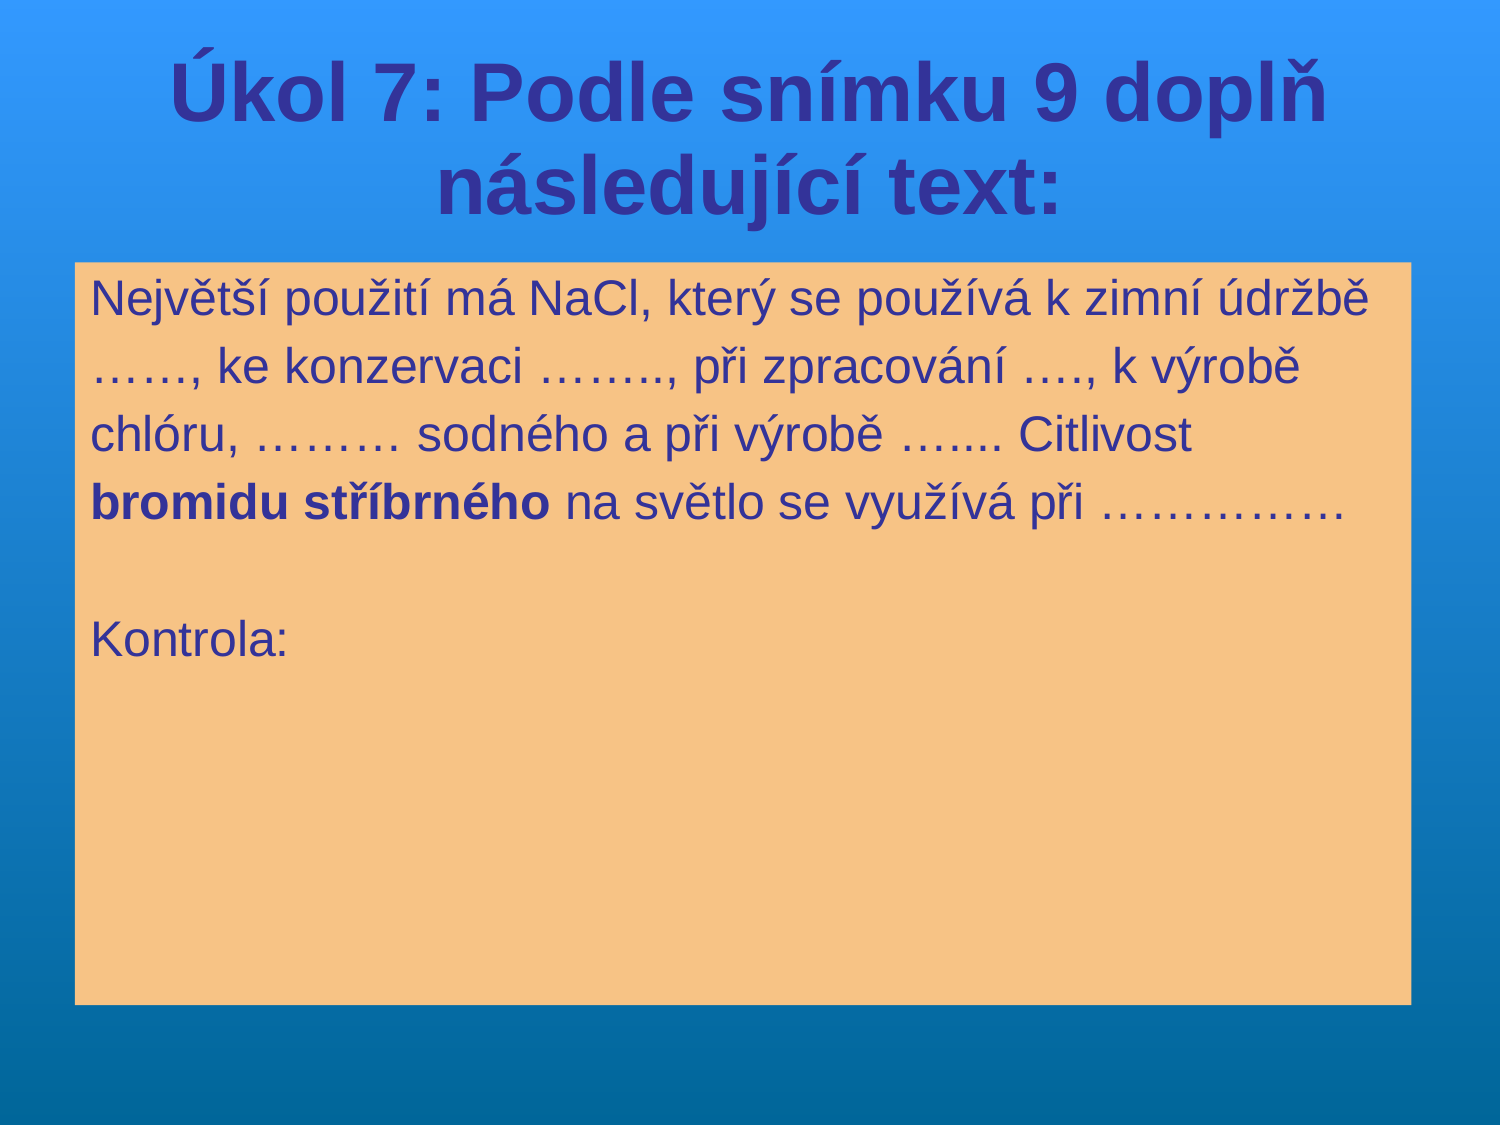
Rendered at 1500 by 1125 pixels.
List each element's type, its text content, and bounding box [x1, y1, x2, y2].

list Největší použití má NaCl, který se používá k zimní údržbě ……, ke konzervaci …….., při zpracování …., k výrobě chlóru, ……… sodného a při výrobě ….... Citlivost bromidu stříbrného na světlo se využívá při …………… Kontrola: Největší použití má NaCl, který se používá k zimní údržbě silnic, ke konzervaci potravin, při zpracování kůží, k výrobě chlóru, hydroxidu sodného a při výrobě mýdla. Citlivost AgBr na světlo se využívá při fotografování. [74, 262, 1412, 1006]
title Úkol 7: Podle snímku 9 doplň následující text: [75, 38, 1426, 240]
